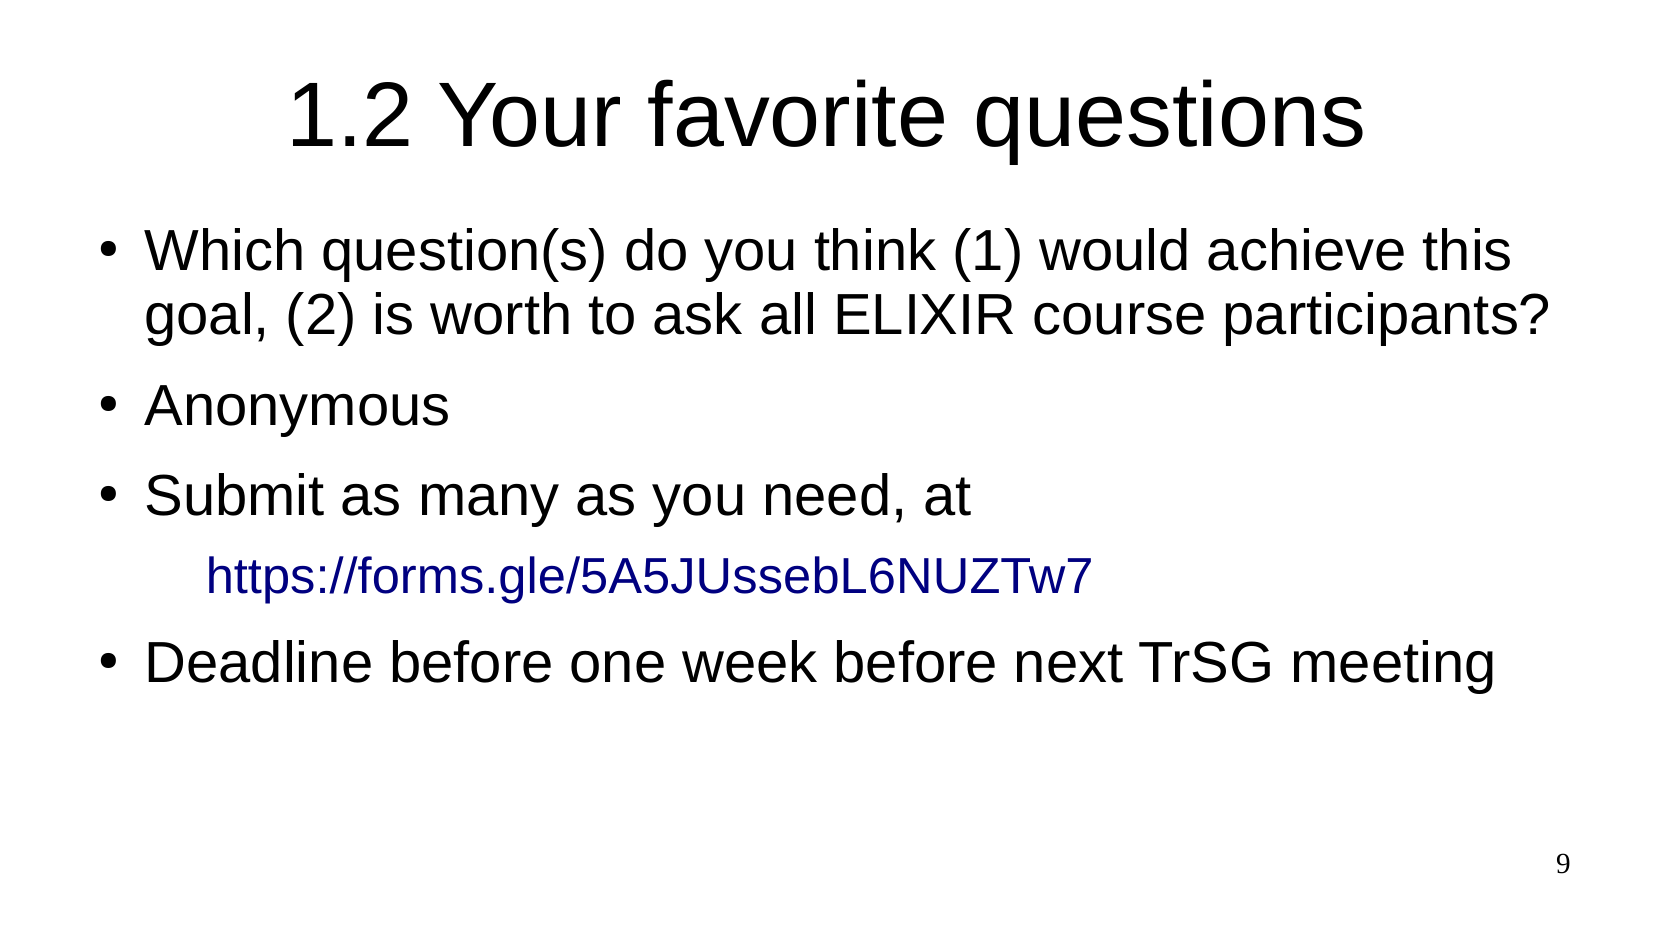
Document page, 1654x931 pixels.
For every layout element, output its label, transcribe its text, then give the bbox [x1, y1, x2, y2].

list Which question(s) do you think (1) would achieve this goal, (2) is worth to ask all ELIXIR course participants? Anonymous Submit as many as you need, at https://forms.gle/5A5JUssebL6NUZTw7 Deadline before one week before next TrSG meeting [82, 217, 1571, 757]
title 1.2 Your favorite questions [82, 37, 1571, 193]
